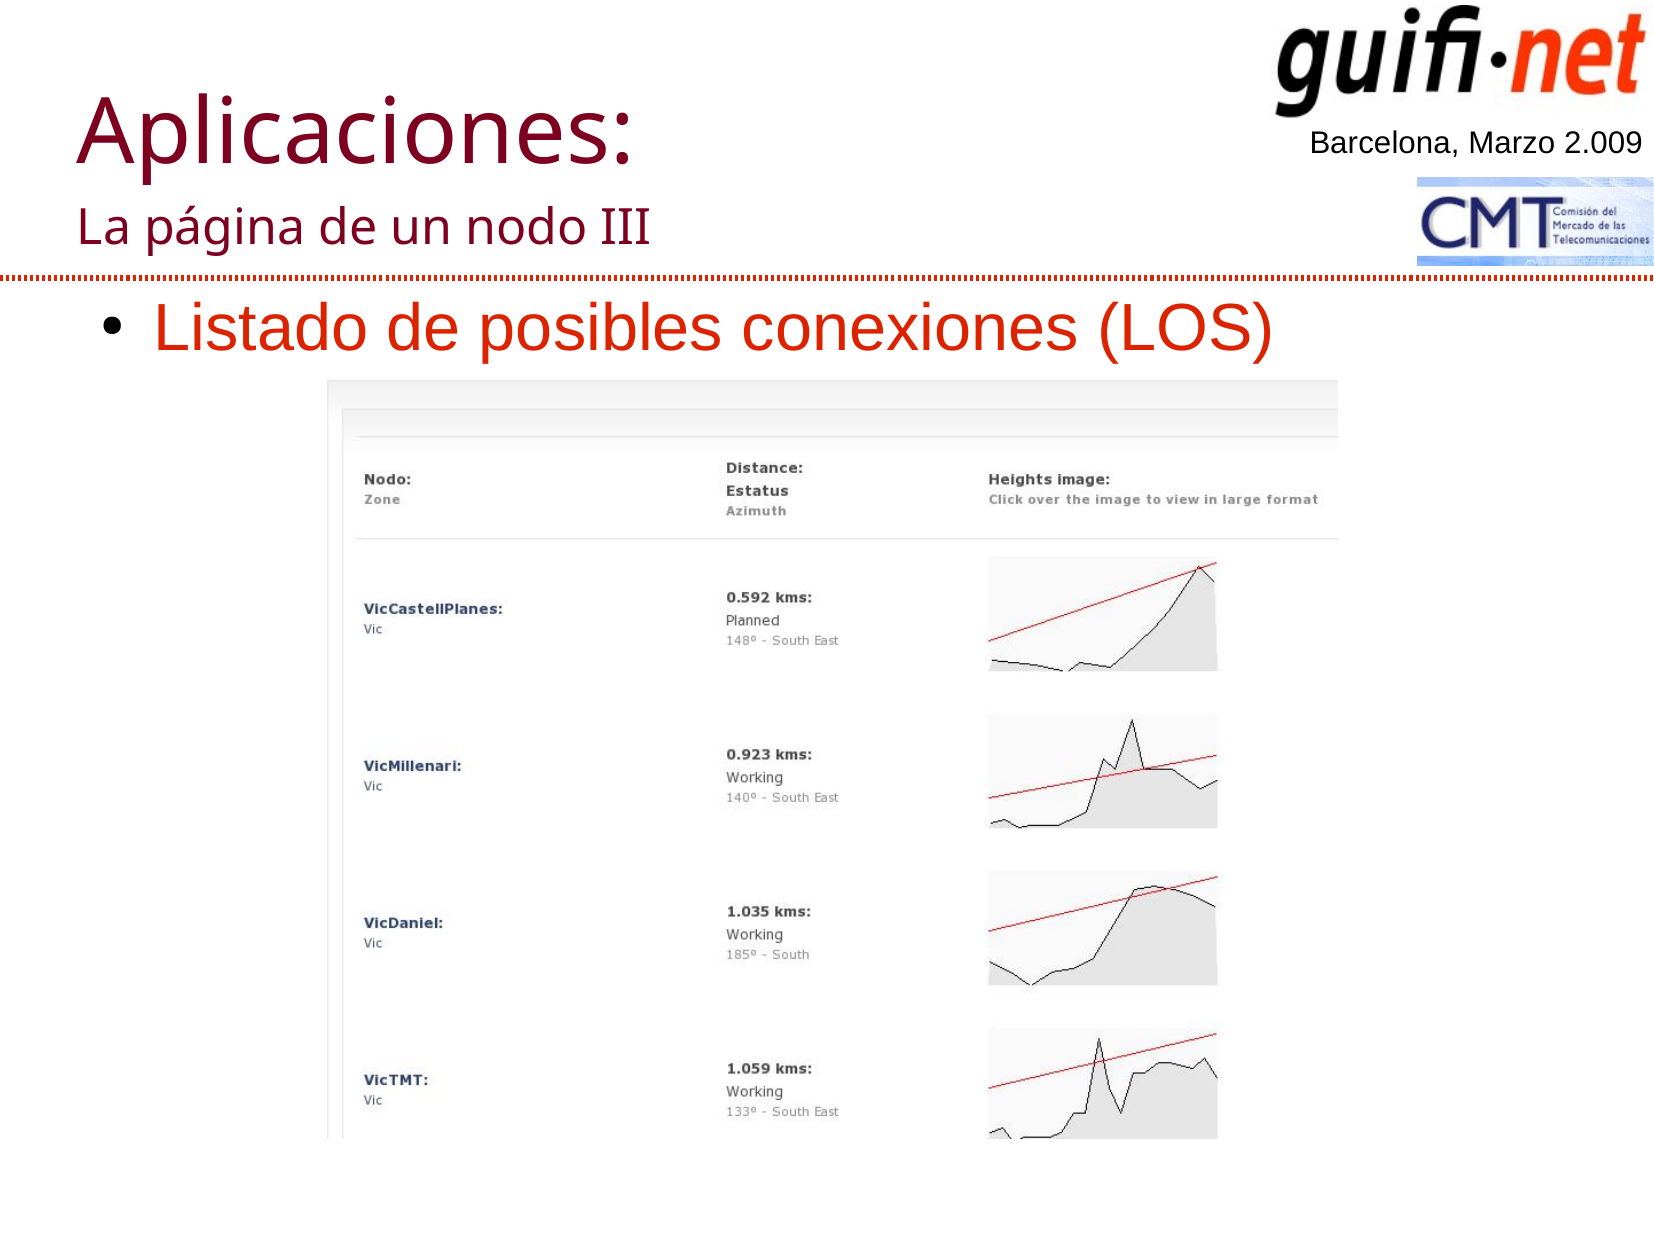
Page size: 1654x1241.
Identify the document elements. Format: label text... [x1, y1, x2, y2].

picture [1417, 177, 1654, 266]
list Listado de posibles conexiones (LOS) [82, 290, 1571, 1109]
title Aplicaciones: La página de un nodo III [76, 59, 1093, 267]
picture [1269, 5, 1654, 119]
picture [325, 379, 1338, 1139]
